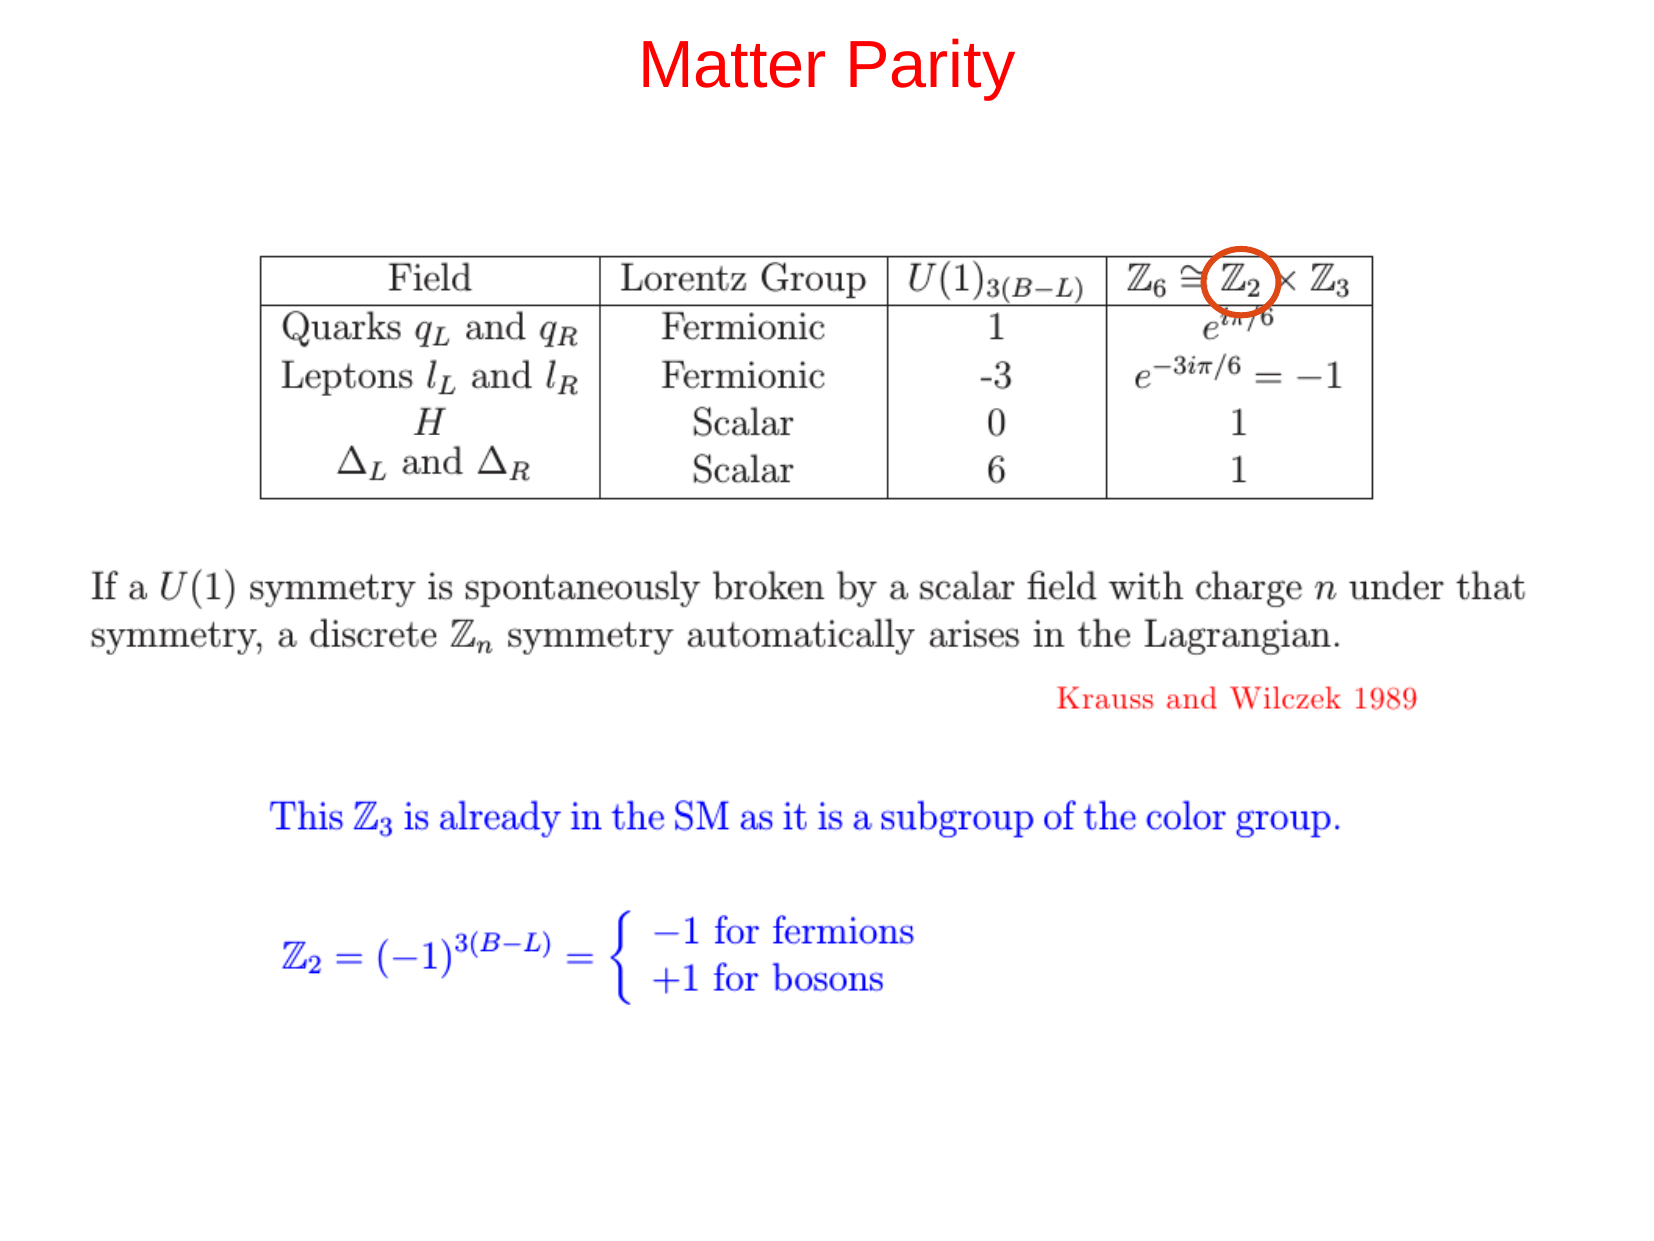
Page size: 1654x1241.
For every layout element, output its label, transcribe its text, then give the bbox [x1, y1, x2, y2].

picture [77, 555, 1576, 734]
picture [240, 884, 997, 1049]
title Matter Parity [83, 0, 1572, 168]
picture [207, 209, 1447, 528]
picture [253, 794, 1381, 841]
